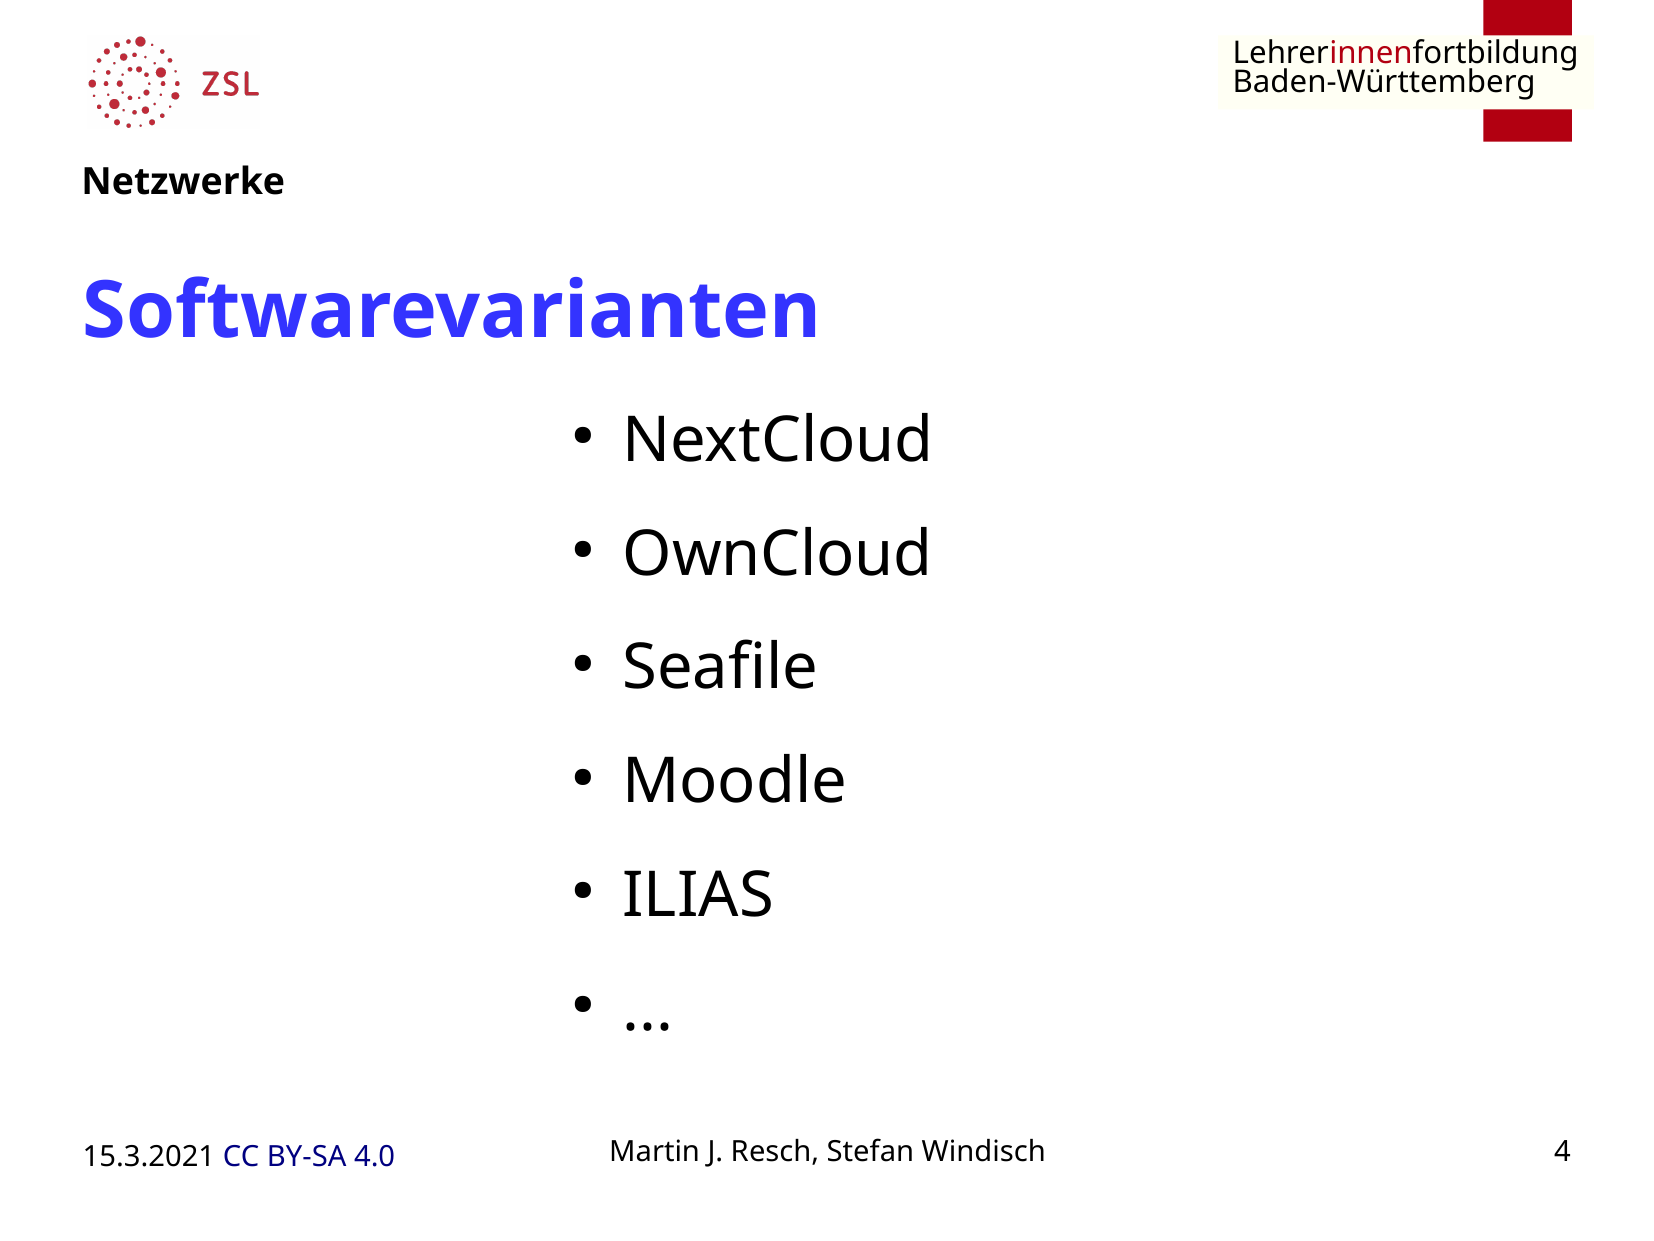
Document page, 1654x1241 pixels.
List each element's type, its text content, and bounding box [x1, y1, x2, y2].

list NextCloud OwnCloud Seafile Moodle ILIAS ... [555, 393, 1571, 1051]
picture [87, 35, 260, 129]
title Softwarevarianten [82, 255, 1571, 359]
